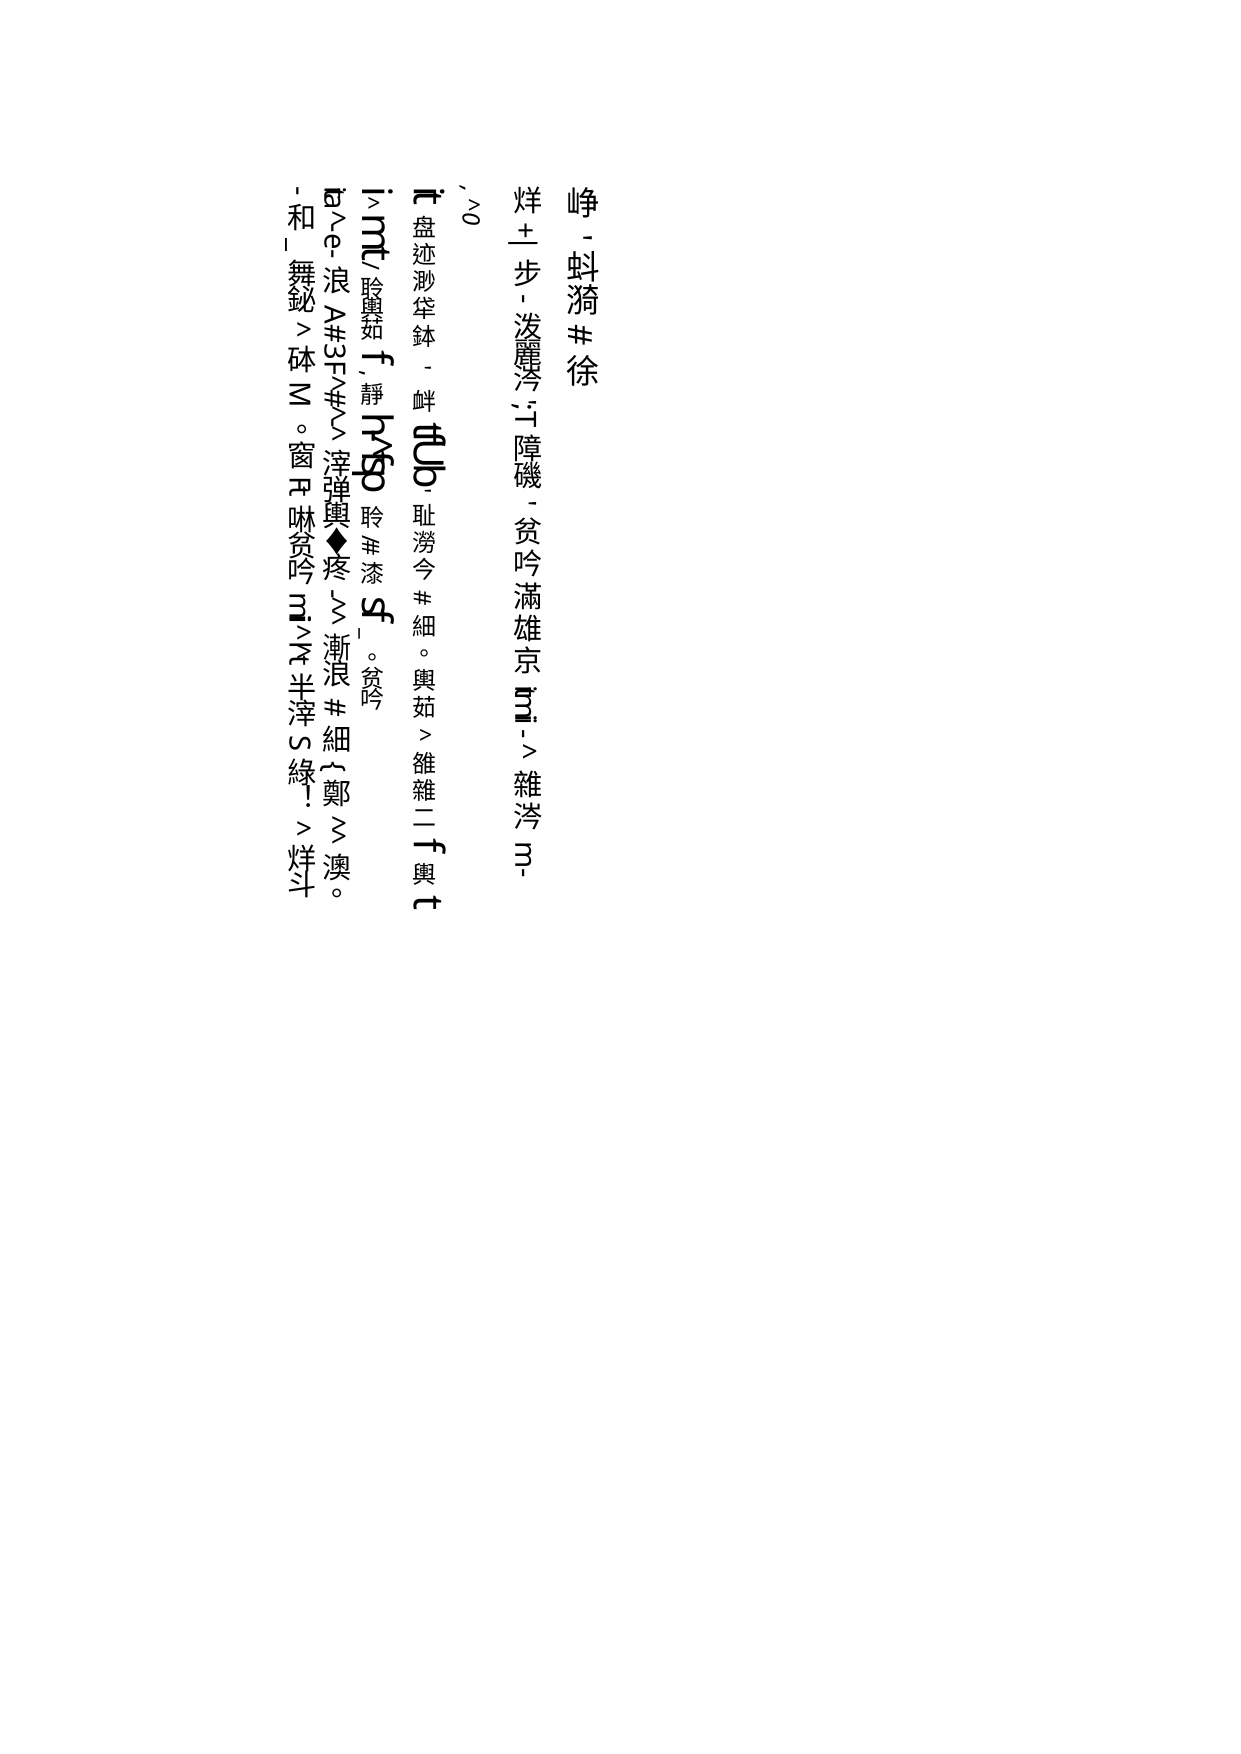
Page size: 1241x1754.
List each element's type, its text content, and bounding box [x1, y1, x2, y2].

text_box 峥 '蚪漪#徐 烊+|步-泼麗涔';T障磯 '贫吟滿雄京itmii - ^雜涔m- , ^0 it盘迹渺牮鉢 ' 衅tfUb'耻澇今#細。輿茹^雒雜二f輿t i^mt/聆輿茹 f ,靜h-^fsp 聆/#漆 sf _。贫吟 ita^-e-浪 A#3F^#^-^滓弹輿♦疼-^^漸浪 #細{鄭^^澳。 -和_舞鉍^砵M。窗Ft啉贫吟mii^l^t半滓S綠！^烊斗 [83, 186, 602, 1054]
